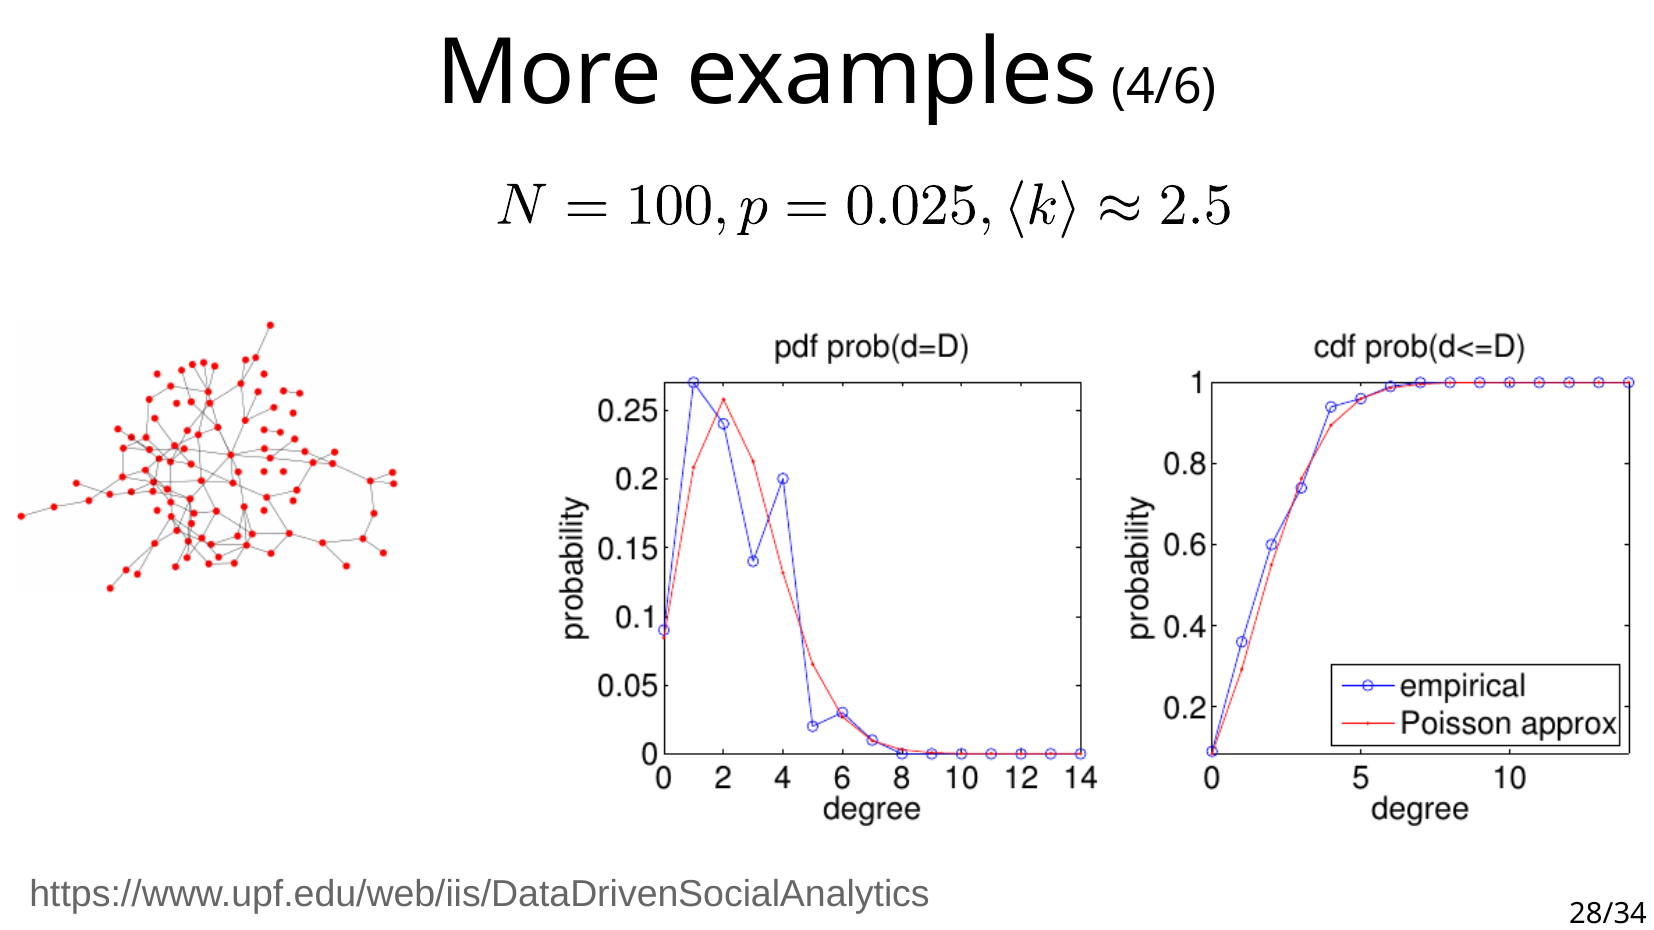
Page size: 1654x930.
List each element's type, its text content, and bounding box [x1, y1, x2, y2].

text_box [495, 180, 1233, 239]
title More examples (4/6) [82, 1, 1571, 135]
picture [0, 297, 1653, 847]
text_box https://www.upf.edu/web/iis/DataDrivenSocialAnalytics [14, 864, 1051, 922]
